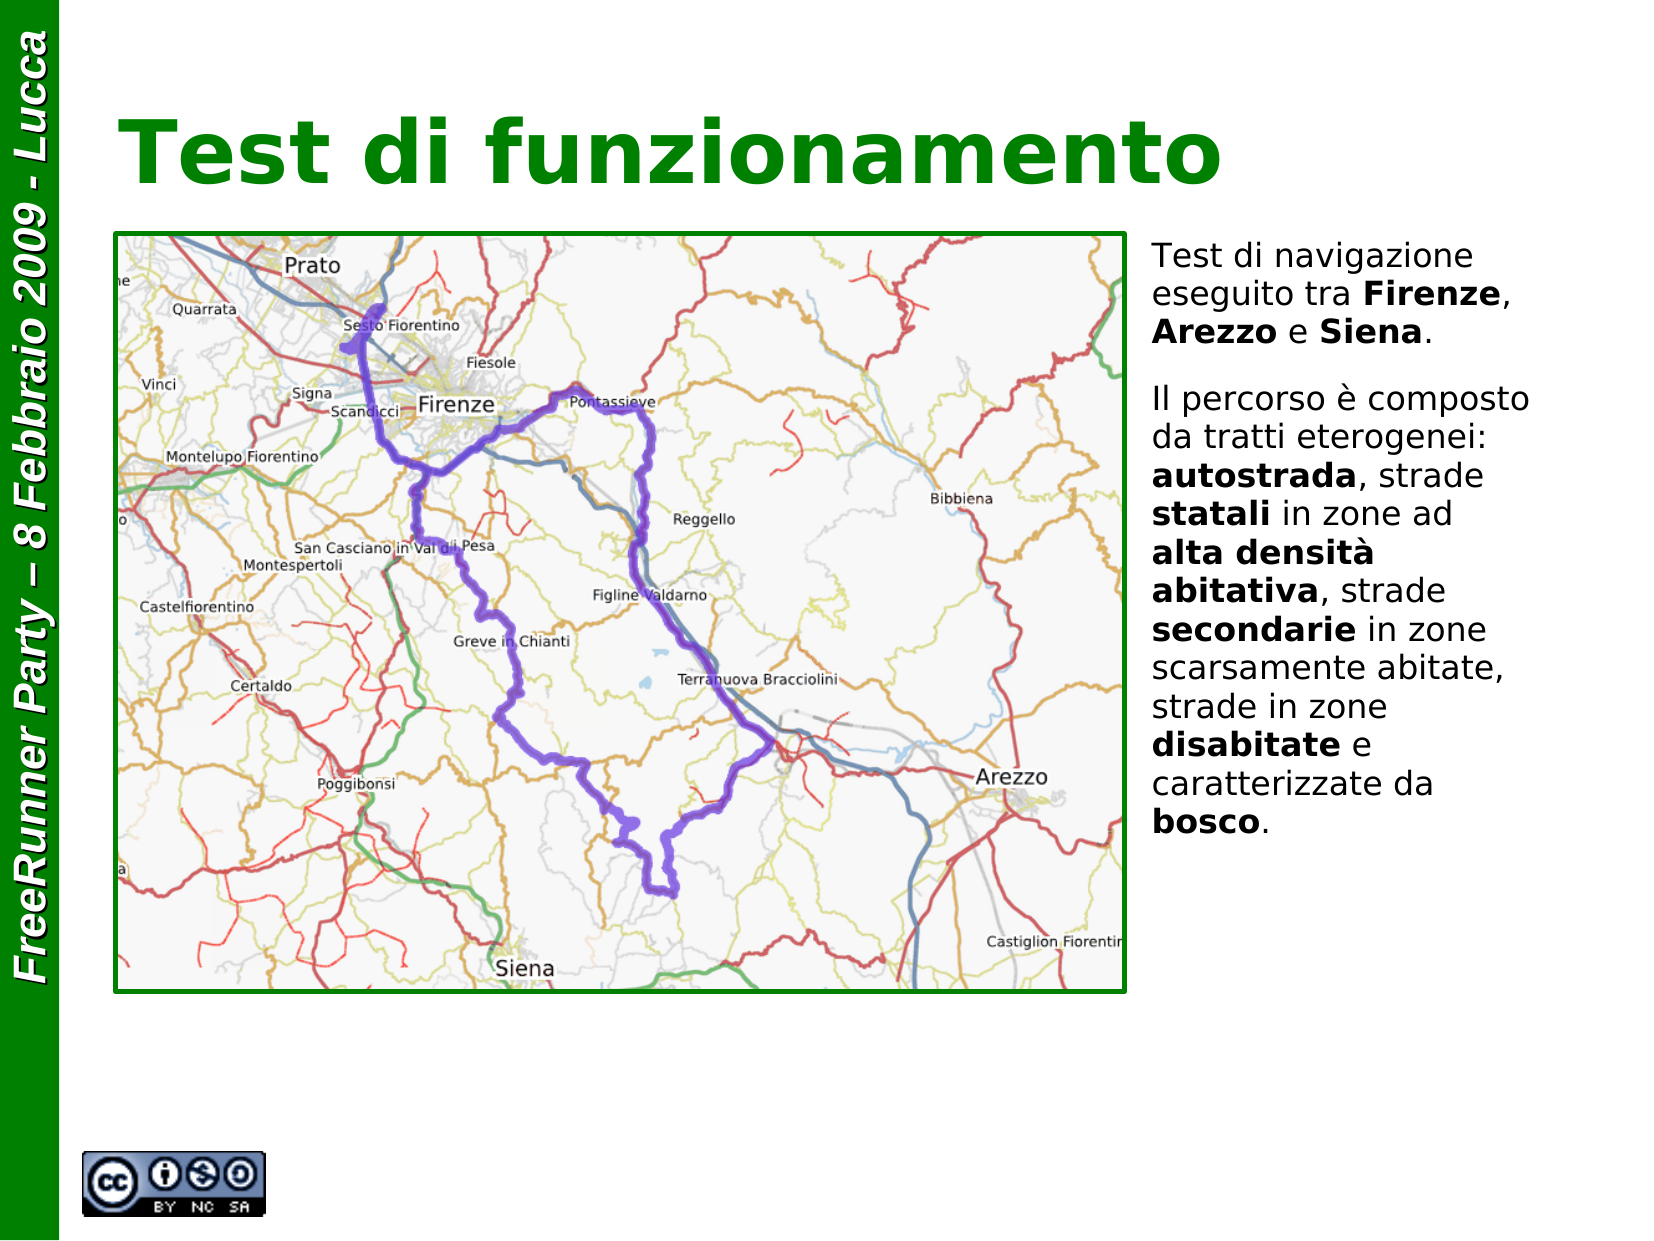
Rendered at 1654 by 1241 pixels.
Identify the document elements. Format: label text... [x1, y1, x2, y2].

list Test di navigazione eseguito tra Firenze, Arezzo e Siena. Il percorso è composto da tratti eterogenei: autostrada, strade statali in zone ad alta densità abitativa, strade secondarie in zone scarsamente abitate, strade in zone disabitate e caratterizzate da bosco. [1151, 236, 1536, 1004]
picture [118, 236, 1123, 990]
title Test di funzionamento [118, 56, 1418, 250]
picture [82, 1151, 266, 1217]
